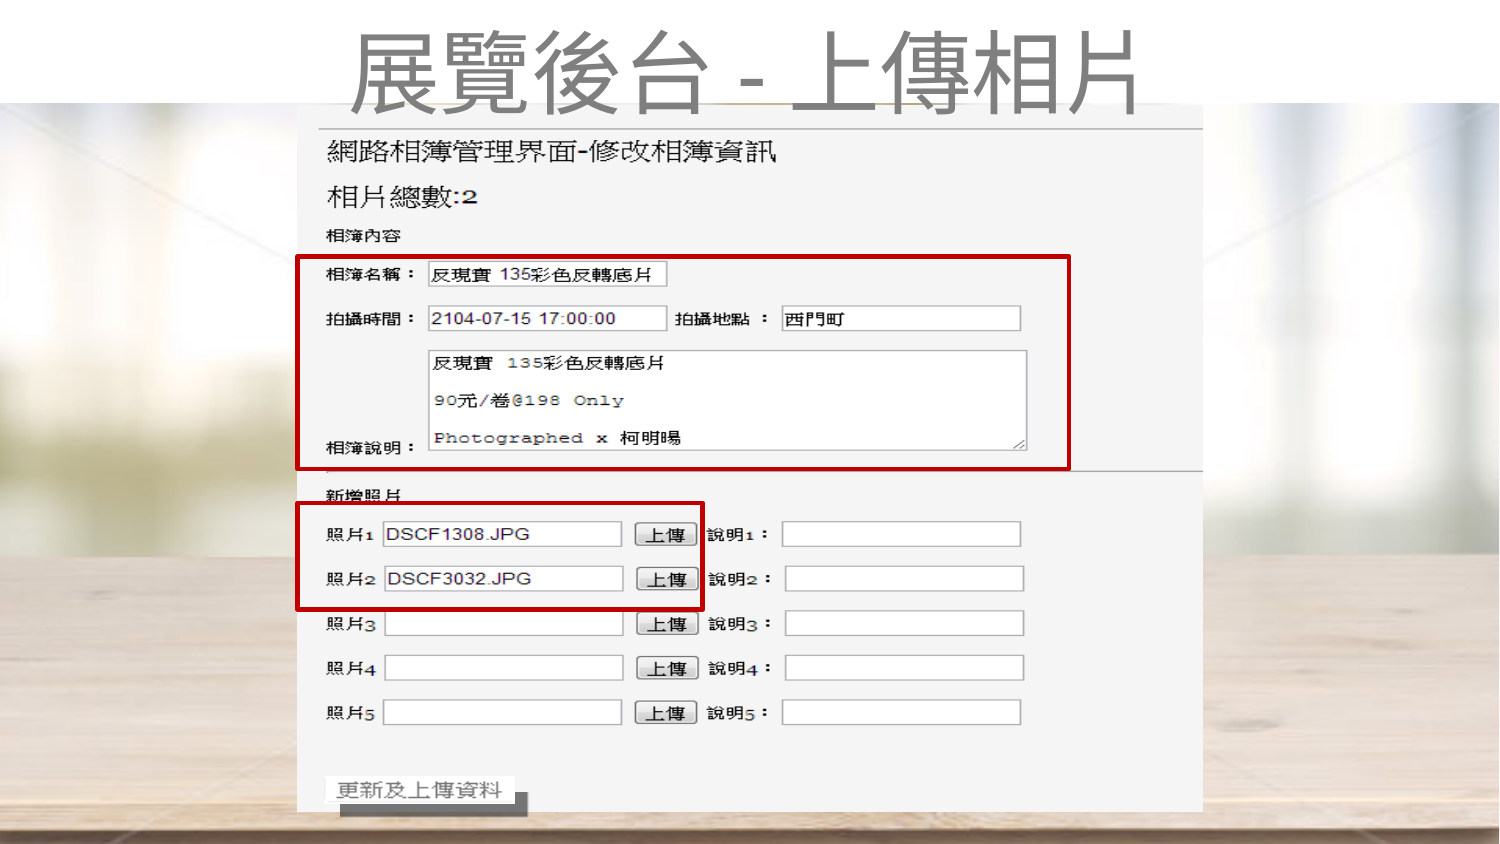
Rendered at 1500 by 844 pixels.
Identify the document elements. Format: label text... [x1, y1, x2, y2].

picture [0, 103, 1500, 844]
title 展覽後台-上傳相片 [76, 0, 1427, 141]
